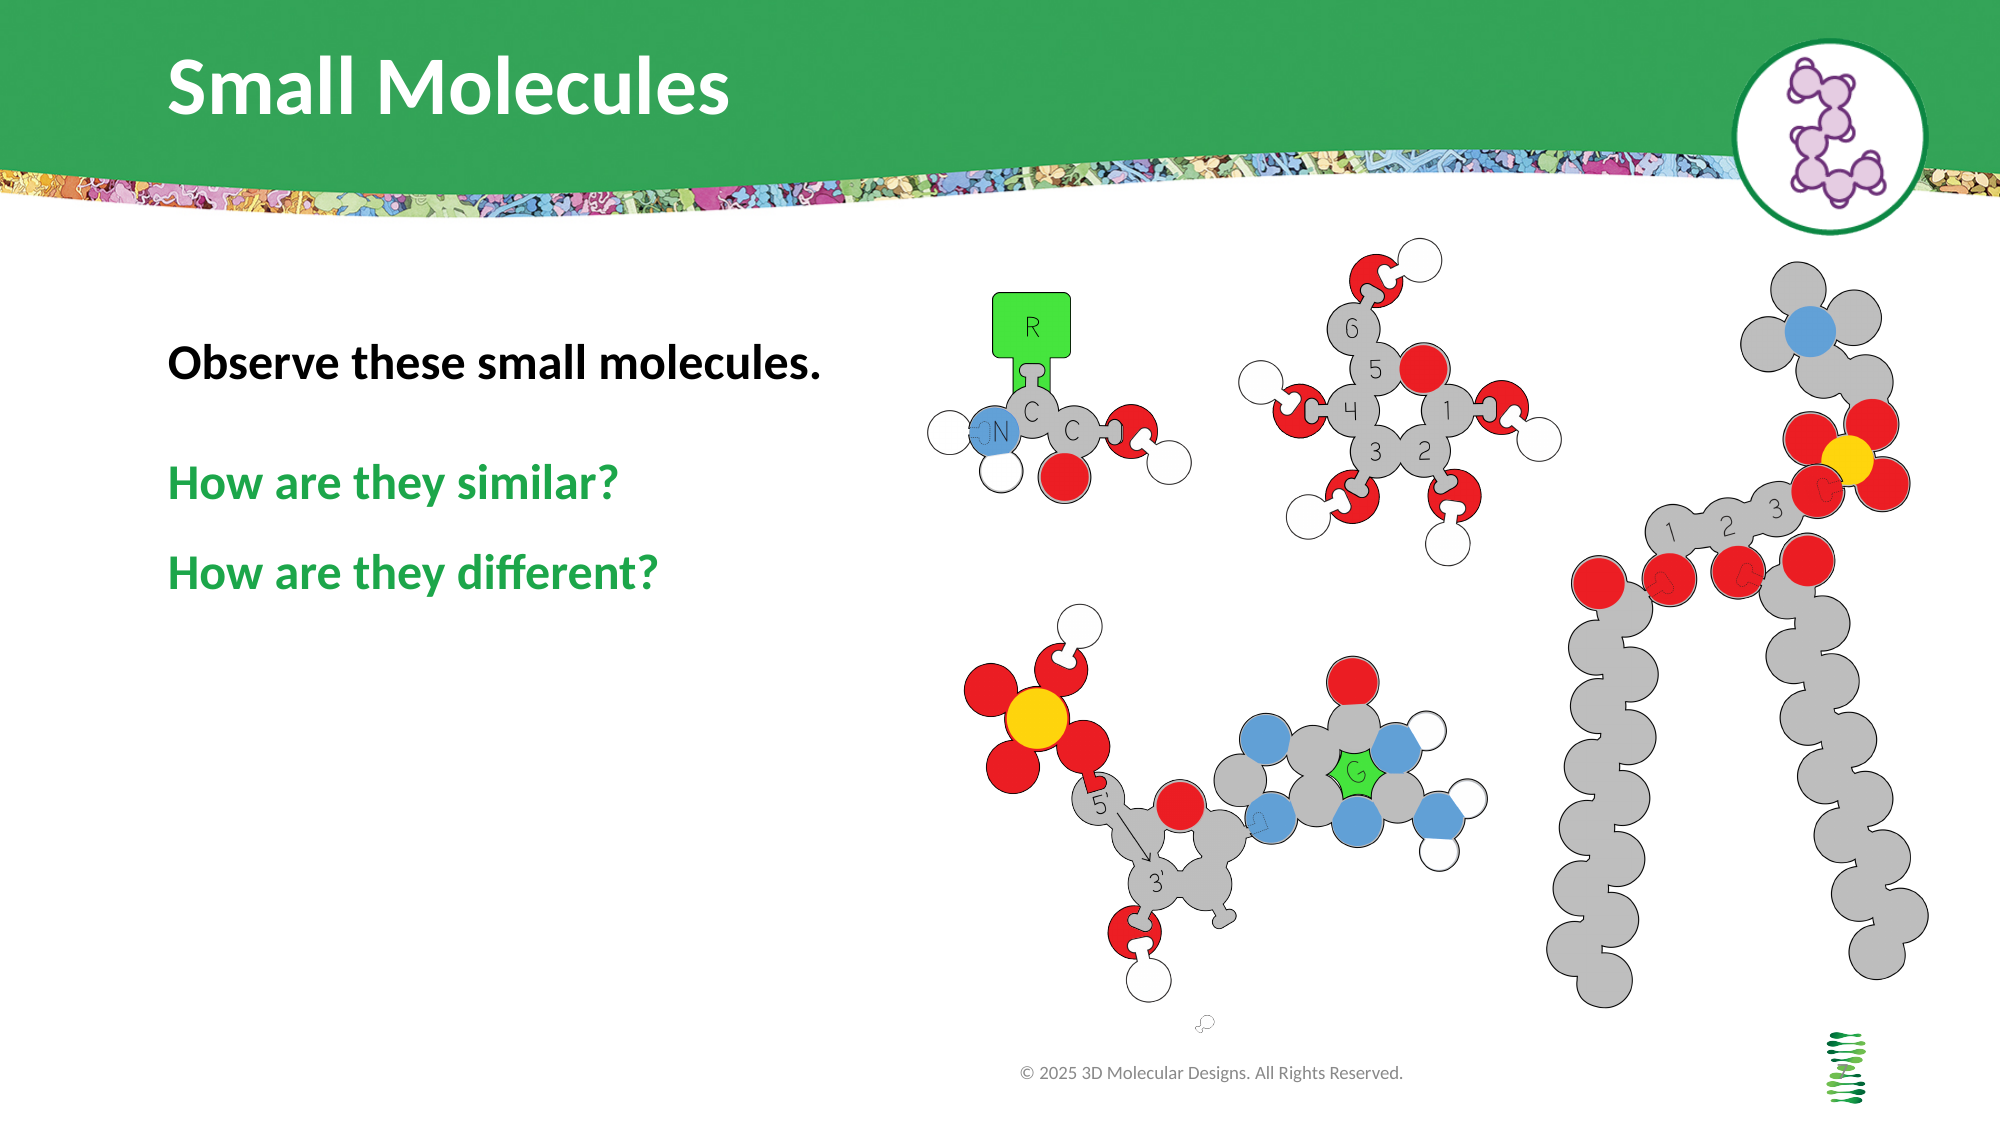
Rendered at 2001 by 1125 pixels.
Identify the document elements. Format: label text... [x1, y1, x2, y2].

picture [1192, 1012, 1217, 1036]
picture [1542, 239, 1945, 1011]
picture [1229, 230, 1571, 570]
picture [957, 596, 1519, 1008]
slide_number 7 [1821, 1042, 1929, 1103]
text_box Observe these small molecules. How are they similar? How are they different? [152, 322, 841, 601]
picture [927, 292, 1201, 504]
text_box Small Molecules [152, 0, 1733, 164]
